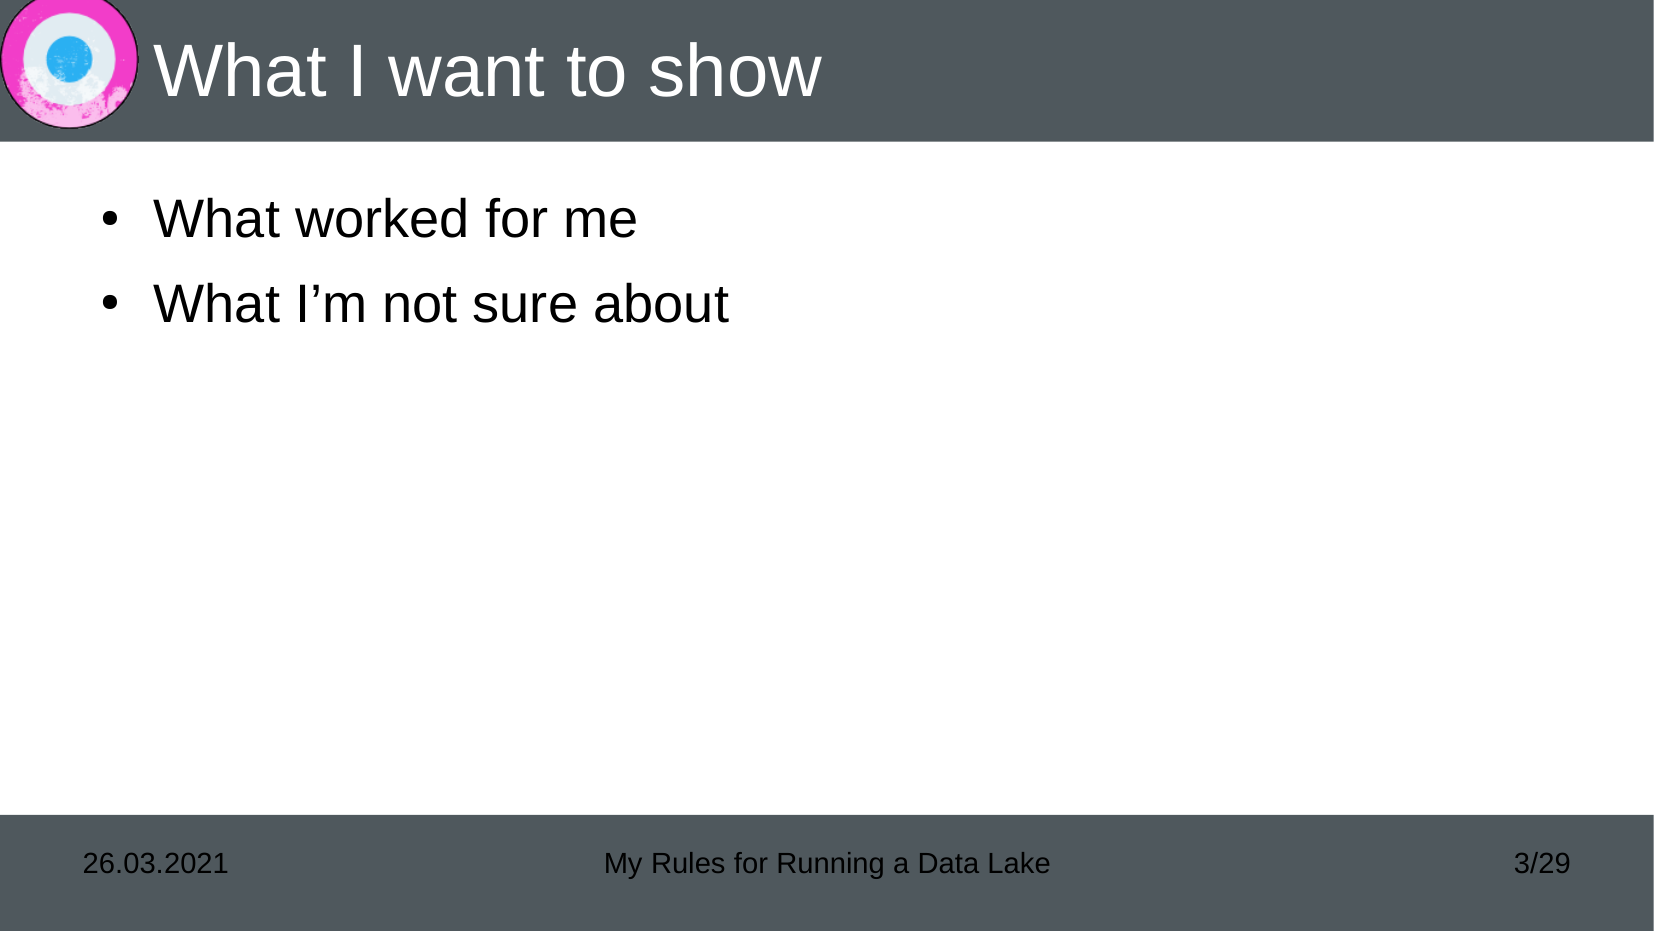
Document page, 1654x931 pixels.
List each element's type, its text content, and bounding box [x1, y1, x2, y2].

list What worked for me What I’m not sure about [82, 188, 1571, 815]
title What I want to show [153, 5, 1654, 136]
picture [0, 0, 228, 148]
